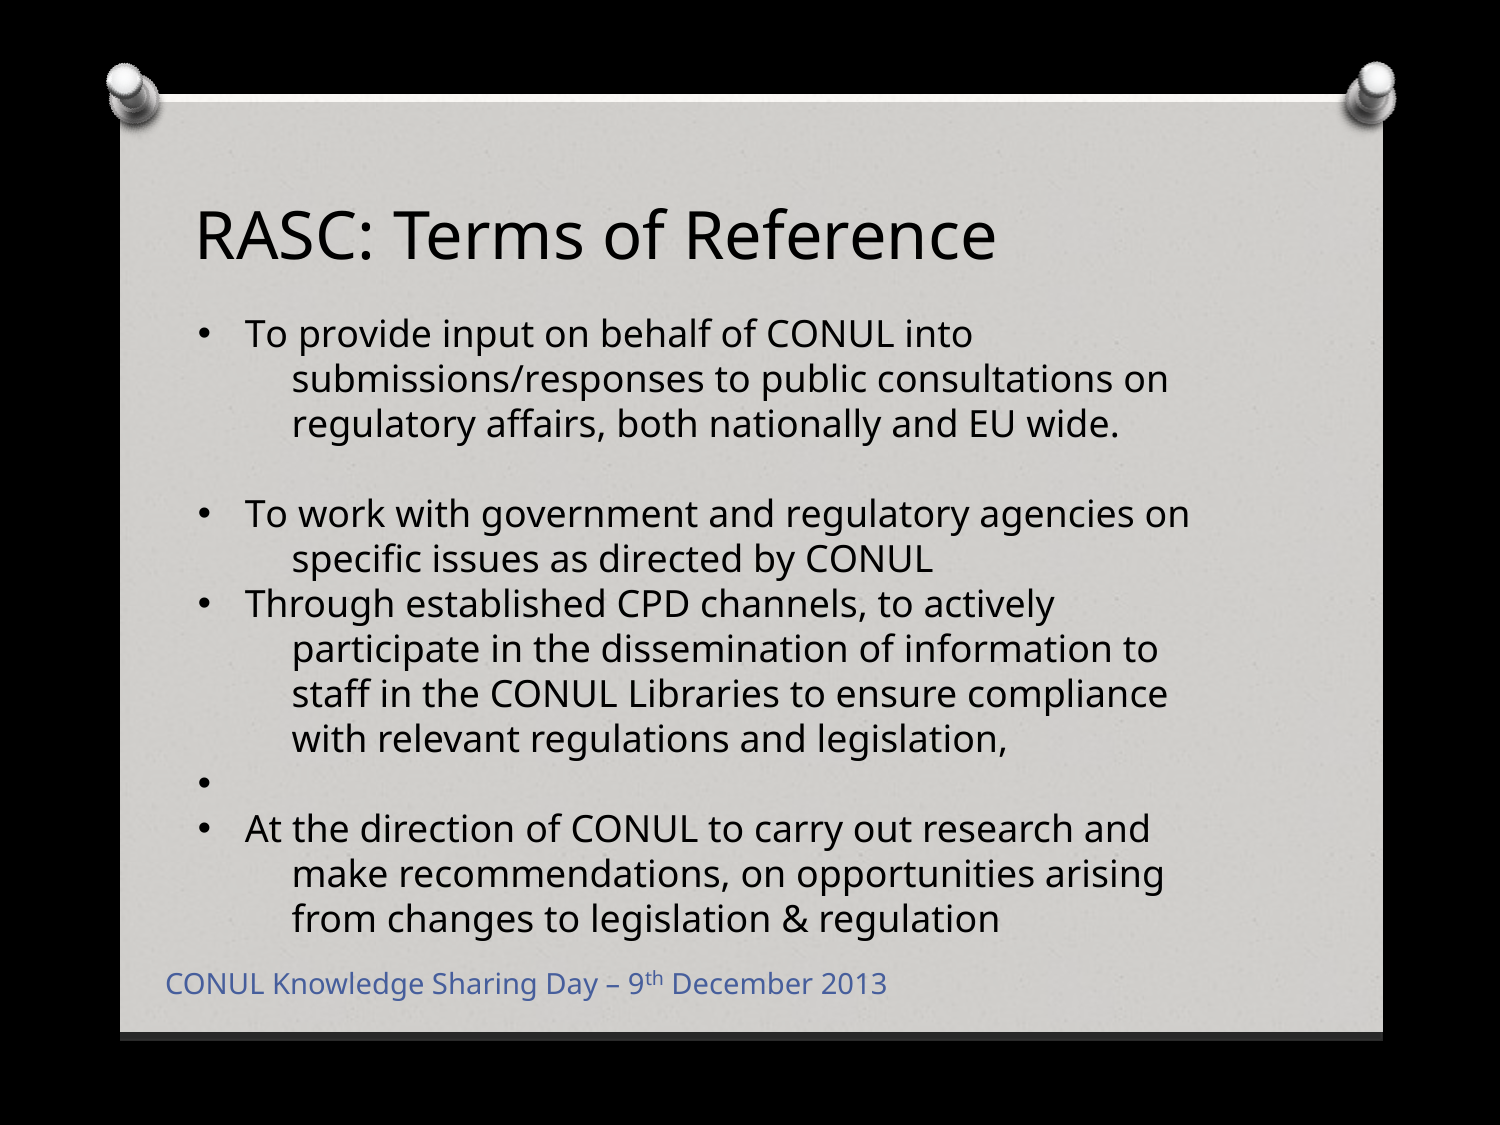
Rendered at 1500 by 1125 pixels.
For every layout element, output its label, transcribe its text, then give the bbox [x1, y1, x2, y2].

title RASC: Terms of Reference [179, 134, 1323, 332]
text_box CONUL Knowledge Sharing Day – 9th December 2013 [150, 952, 1059, 1013]
text_box To provide input on behalf of CONUL into submissions/responses to public consultations on regulatory affairs, both nationally and EU wide. To work with government and regulatory agencies on specific issues as directed by CONUL Through established CPD channels, to actively participate in the dissemination of information to staff in the CONUL Libraries to ensure compliance with relevant regulations and legislation, At the direction of CONUL to carry out research and make recommendations, on opportunities arising from changes to legislation & regulation [183, 302, 1255, 947]
